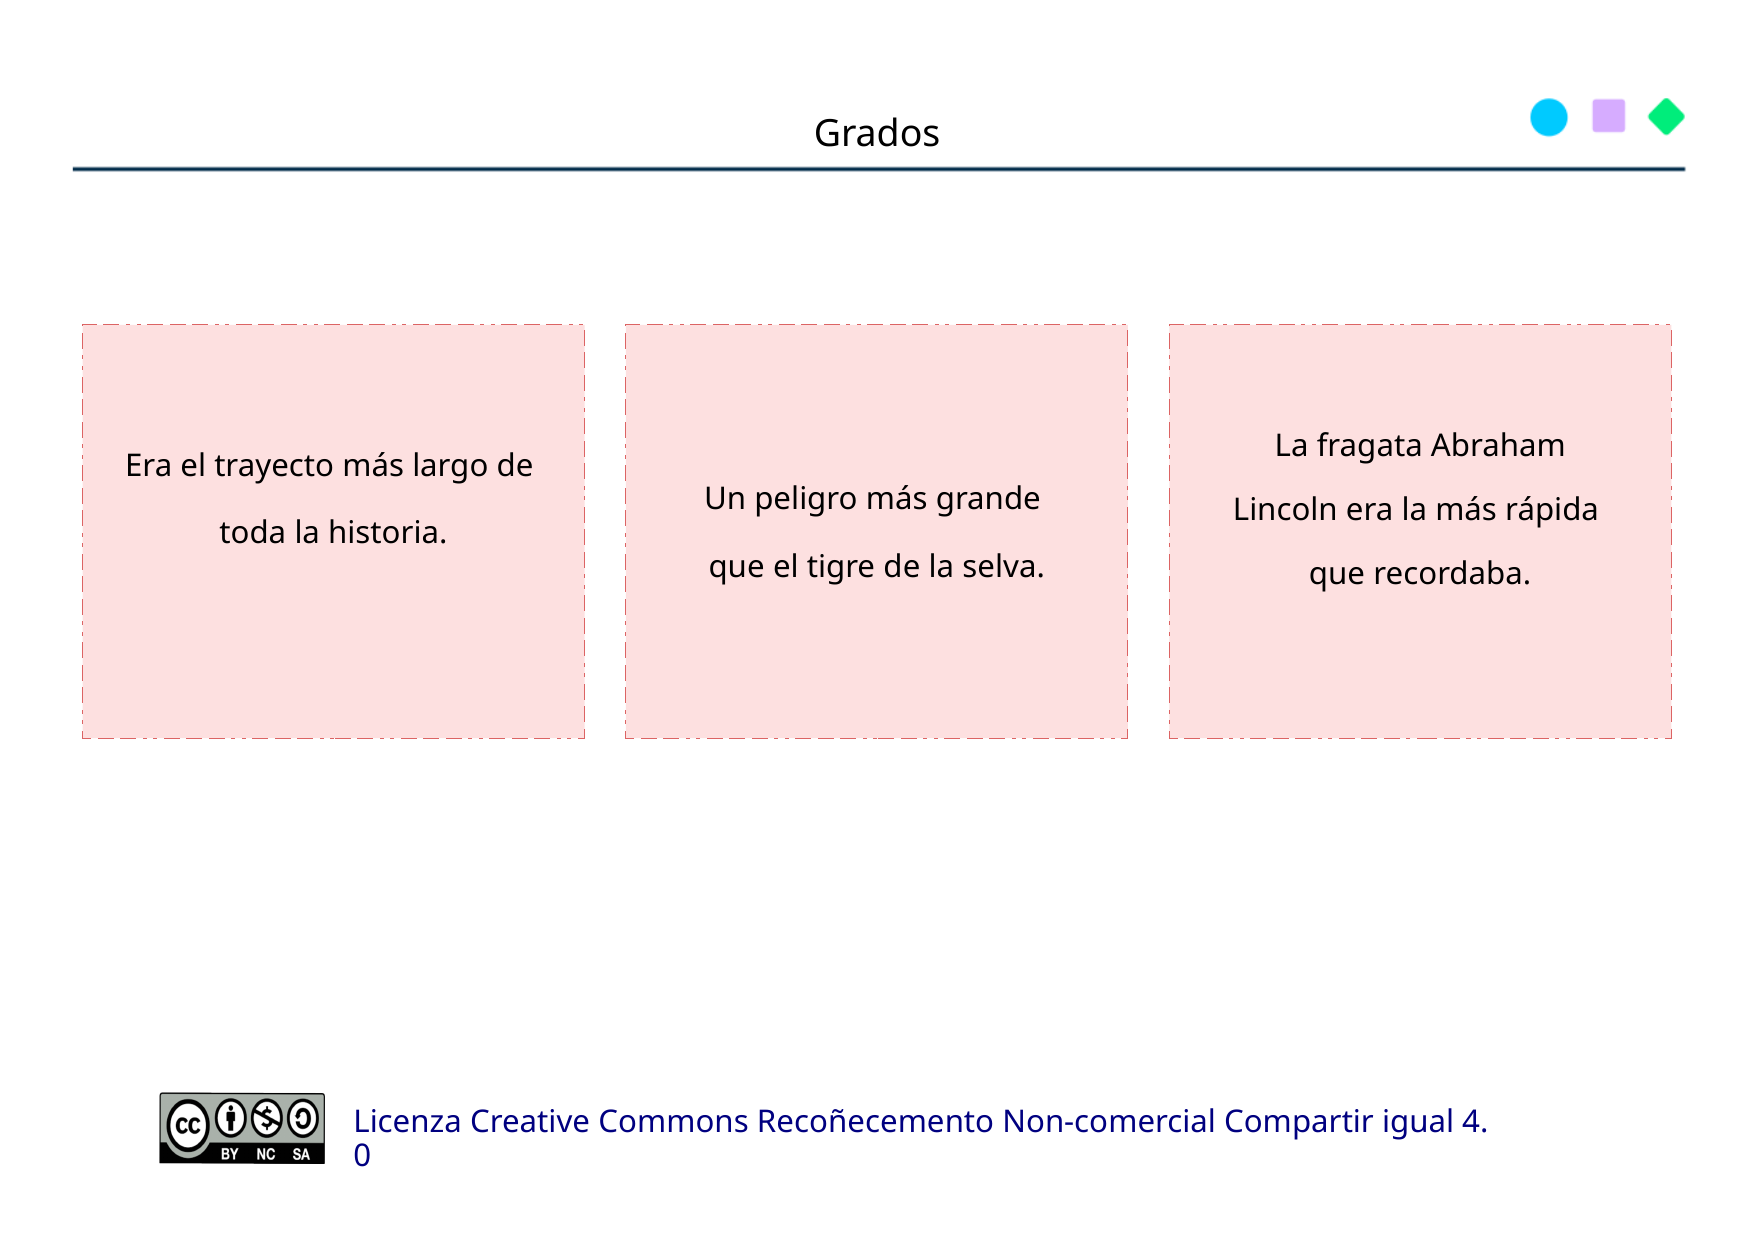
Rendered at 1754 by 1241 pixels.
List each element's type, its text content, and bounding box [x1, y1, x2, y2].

text_box La fragata Abraham Lincoln era la más rápida que recordaba. [1169, 324, 1672, 739]
text_box Era el trayecto más largo de toda la historia. [82, 324, 585, 739]
text_box Un peligro más grande que el tigre de la selva. [625, 324, 1128, 739]
picture [159, 1092, 325, 1164]
text_box Licenza Creative Commons Recoñecemento Non-comercial Compartir igual 4.0 [338, 1072, 1506, 1170]
picture [59, 70, 1695, 194]
